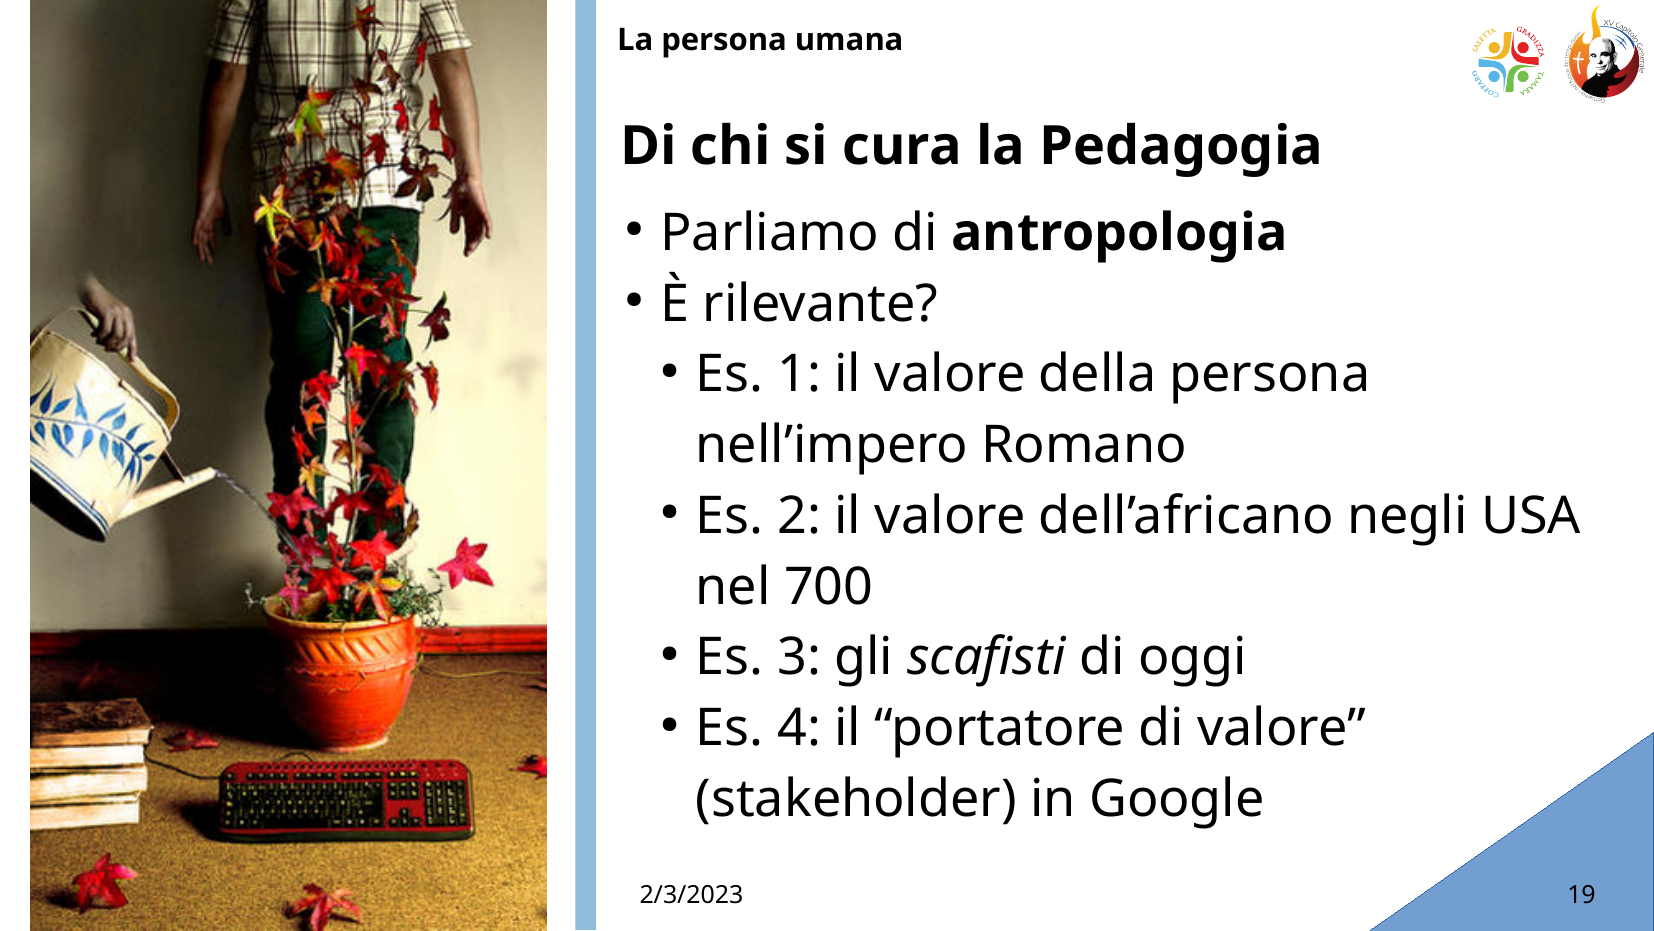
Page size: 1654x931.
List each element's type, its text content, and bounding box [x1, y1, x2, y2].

title Di chi si cura la Pedagogia [620, 106, 1617, 178]
picture [1563, 4, 1646, 103]
subtitle Parliamo di antropologia È rilevante? Es. 1: il valore della persona nell’impero Romano Es. 2: il valore dell’africano negli USA nel 700 Es. 3: gli scafisti di oggi Es. 4: il “portatore di valore” (stakeholder) in Google [624, 194, 1602, 815]
picture [30, 0, 547, 931]
text_box La persona umana [602, 9, 1335, 63]
